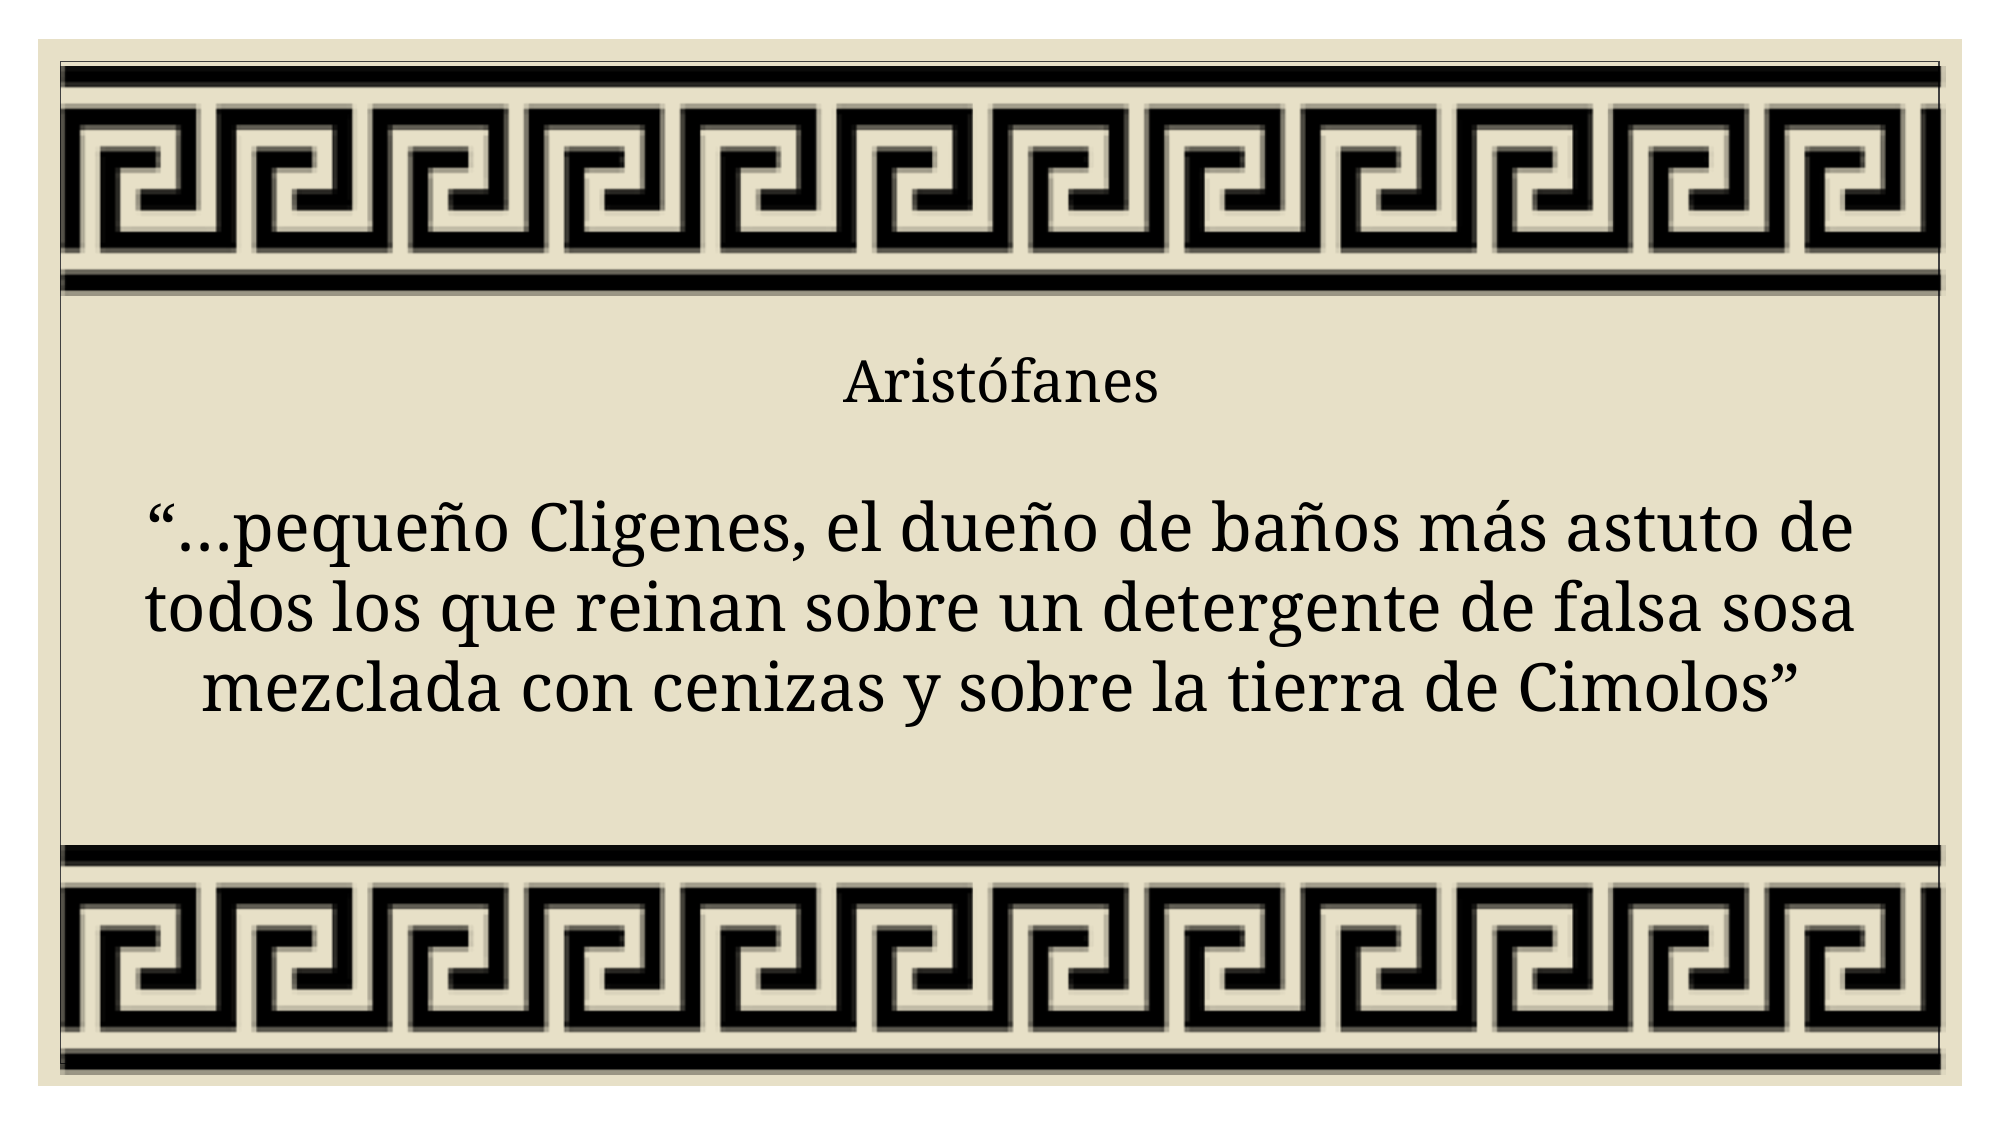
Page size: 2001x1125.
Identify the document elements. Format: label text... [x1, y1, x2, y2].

text_box Aristófanes “…pequeño Cligenes, el dueño de baños más astuto de todos los que reinan sobre un detergente de falsa sosa mezclada con cenizas y sobre la tierra de Cimolos” [106, 336, 1897, 736]
picture [60, 66, 1946, 296]
picture [60, 845, 1946, 1075]
